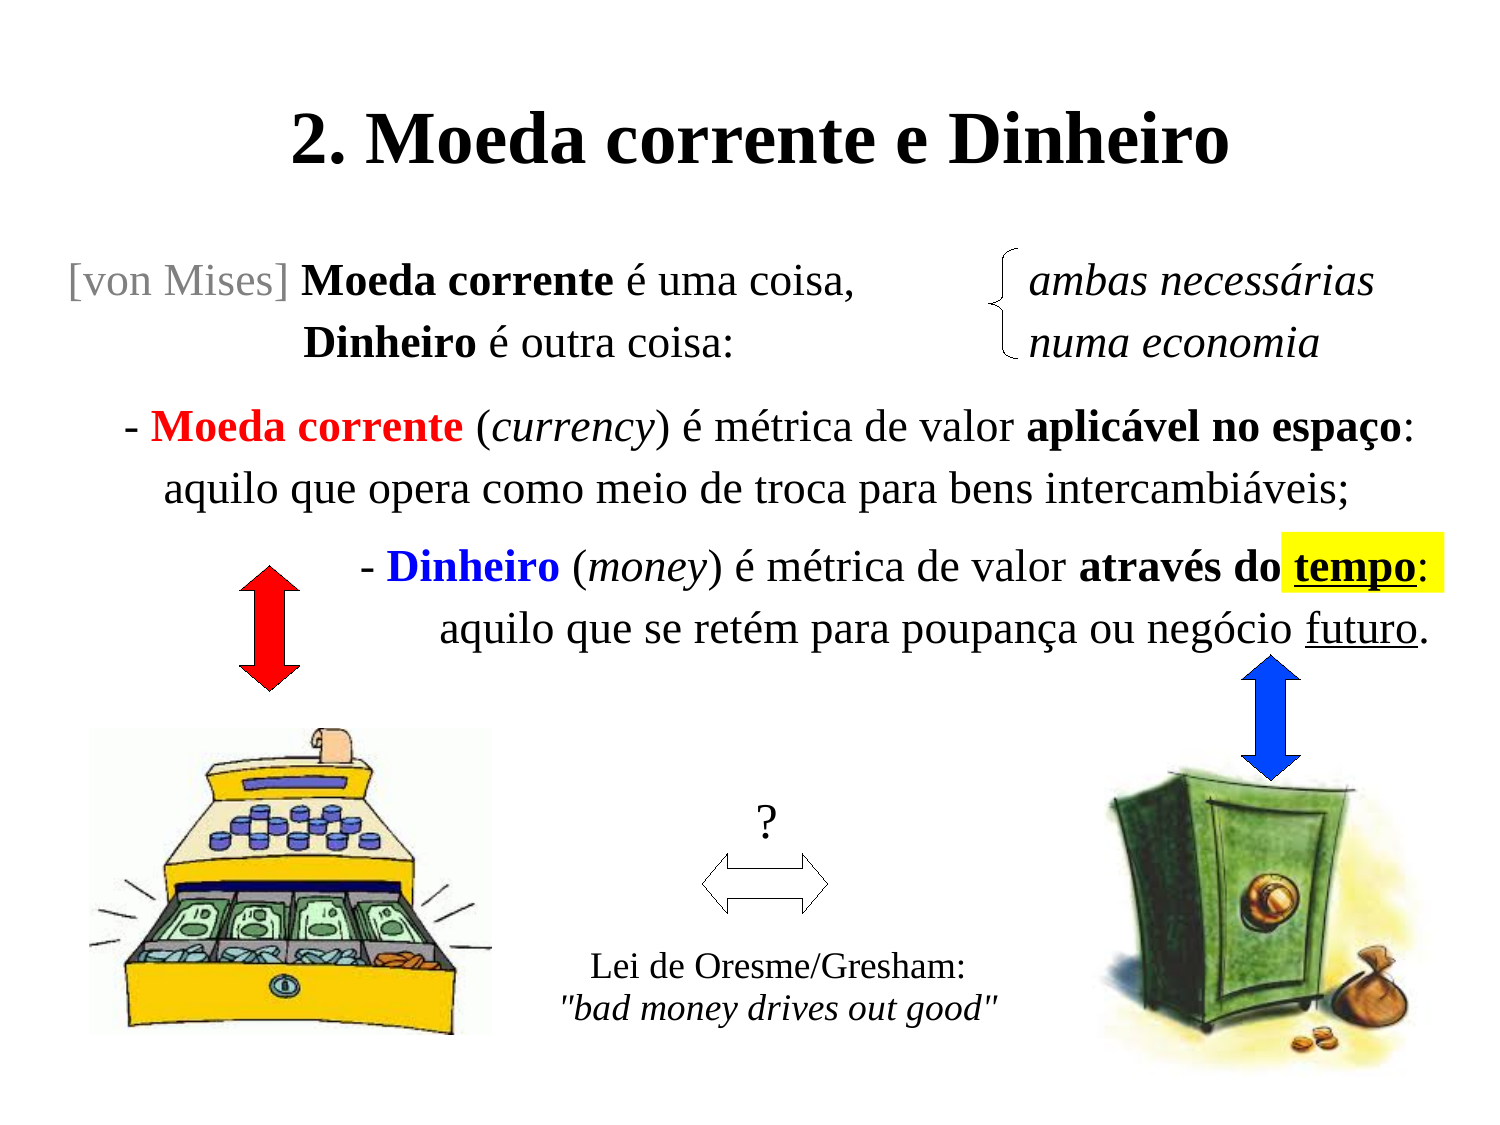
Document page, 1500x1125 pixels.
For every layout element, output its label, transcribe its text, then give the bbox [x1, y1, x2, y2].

text_box ? [755, 794, 779, 850]
text_box [1241, 654, 1301, 781]
title 2. Moeda corrente e Dinheiro [97, 63, 1426, 214]
text_box [von Mises] Moeda corrente é uma coisa, ambas necessárias Dinheiro é outra coisa: numa economia - Moeda corrente (currency) é métrica de valor aplicável no espaço: aquilo que opera como meio de troca para bens intercambiáveis; - Dinheiro (money) é métrica de valor através do tempo: aquilo que se retém para poupança ou negócio futuro. [56, 244, 1442, 655]
picture [89, 728, 492, 1035]
text_box [239, 565, 300, 692]
picture [1080, 725, 1432, 1078]
text_box Lei de Oresme/Gresham: "bad money drives out good" [531, 945, 1026, 1043]
